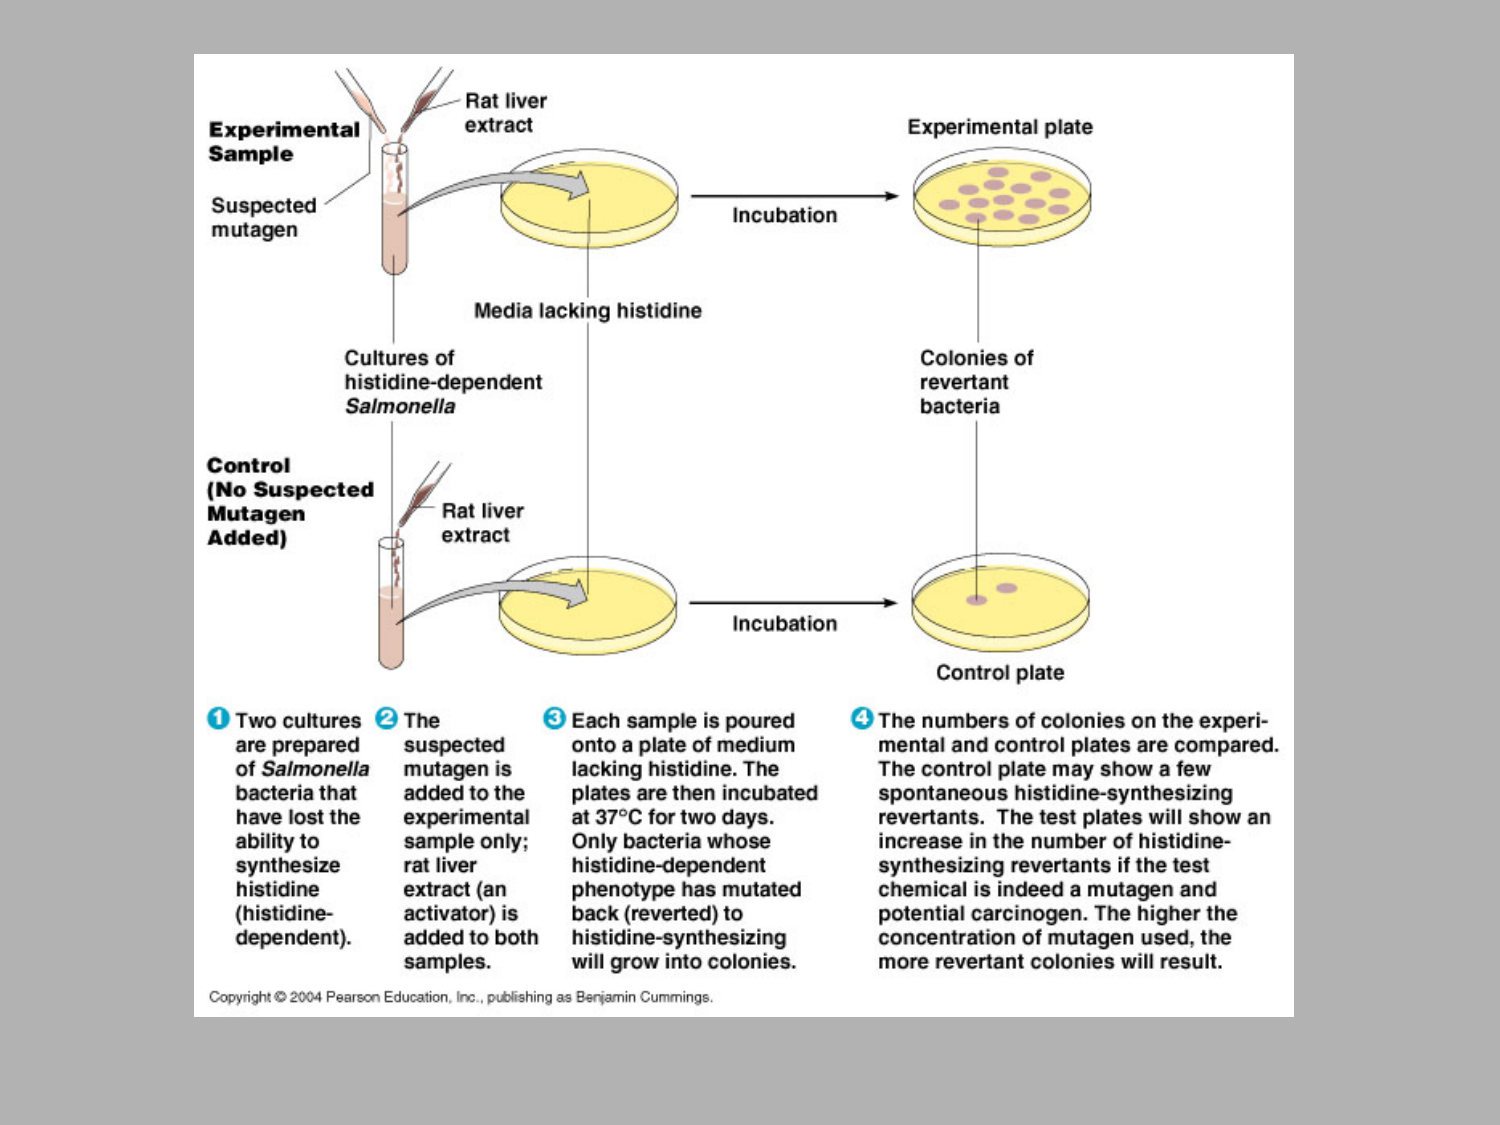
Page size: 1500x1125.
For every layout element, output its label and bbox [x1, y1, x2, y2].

picture [194, 54, 1294, 1017]
